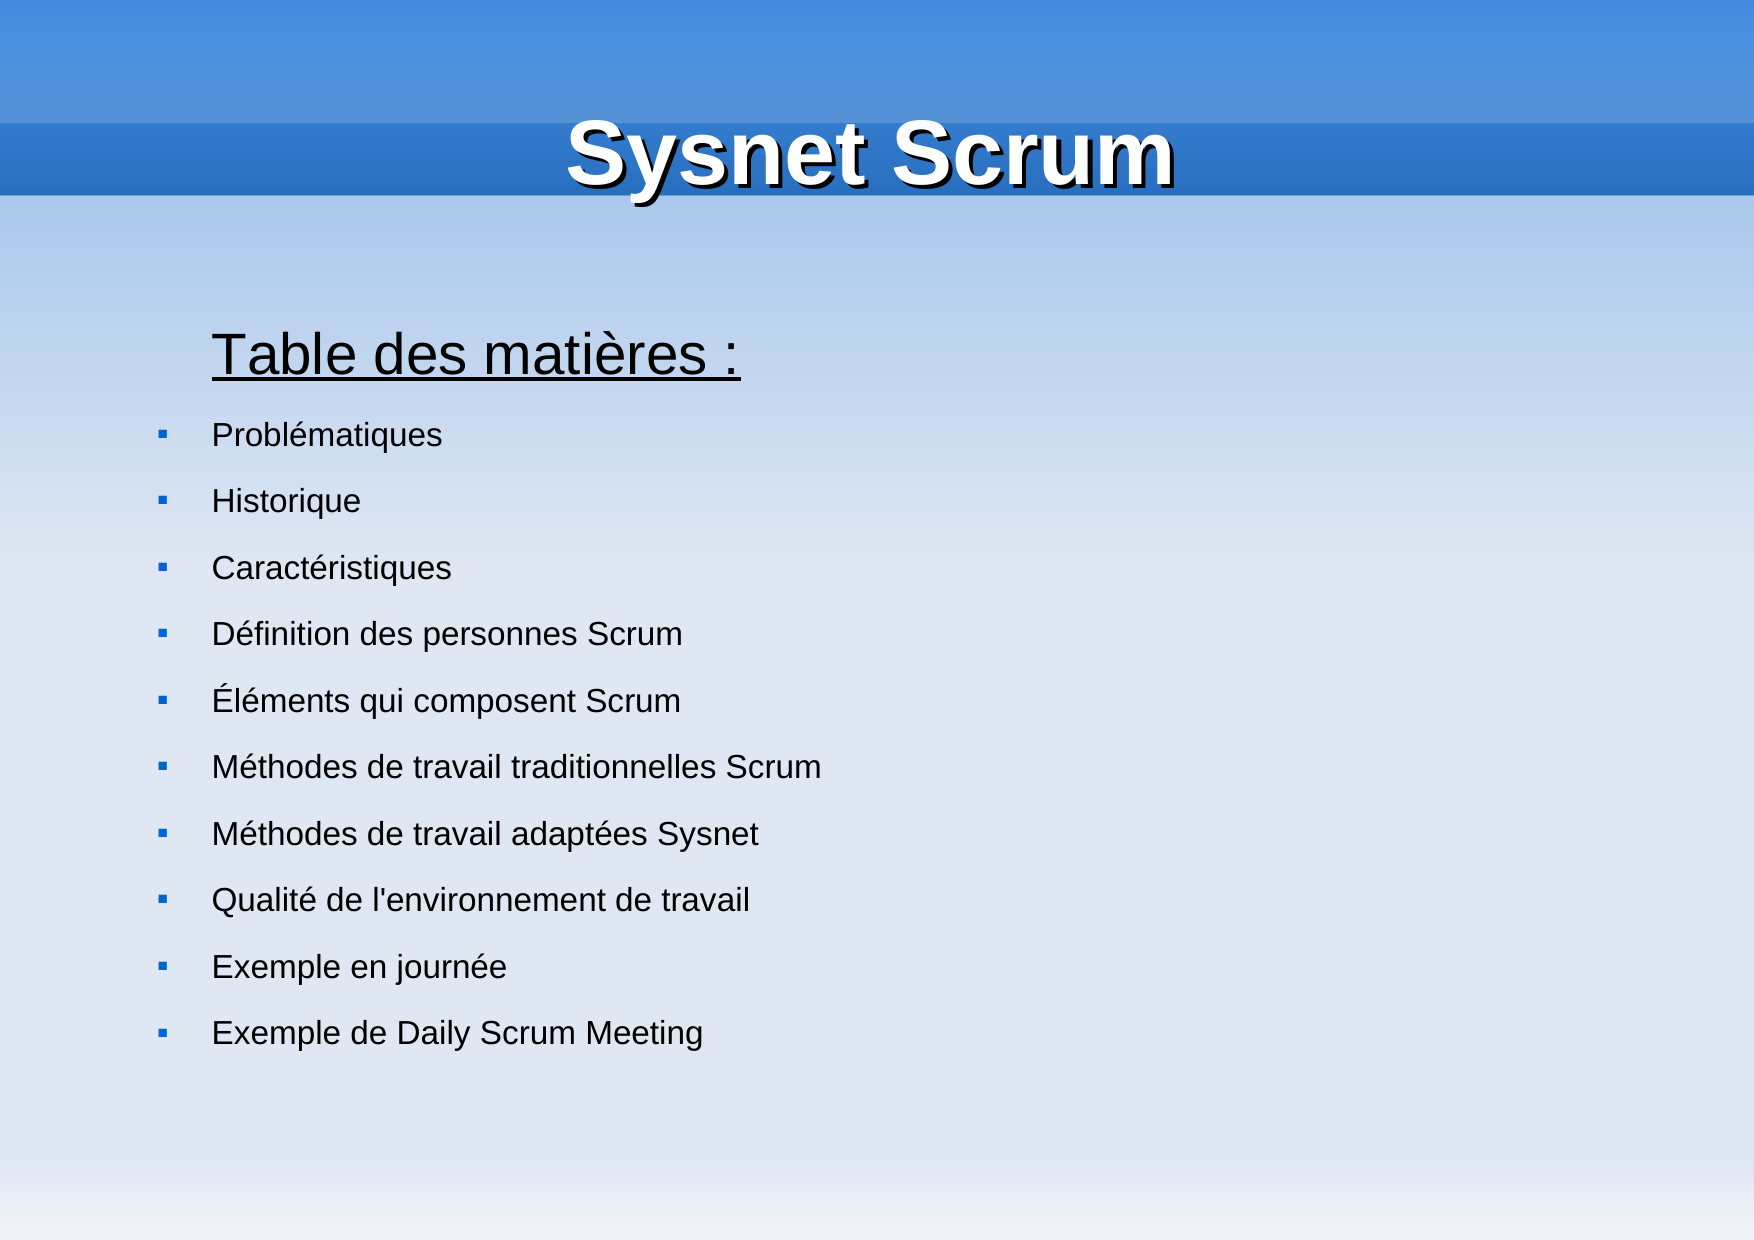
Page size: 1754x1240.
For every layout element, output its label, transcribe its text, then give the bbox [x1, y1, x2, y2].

picture [0, 0, 1754, 1240]
title Sysnet Scrum [135, 59, 1608, 247]
list Table des matières : Problématiques Historique Caractéristiques Définition des personnes Scrum Éléments qui composent Scrum Méthodes de travail traditionnelles Scrum Méthodes de travail adaptées Sysnet Qualité de l'environnement de travail Exemple en journée Exemple de Daily Scrum Meeting [140, 321, 1614, 1062]
